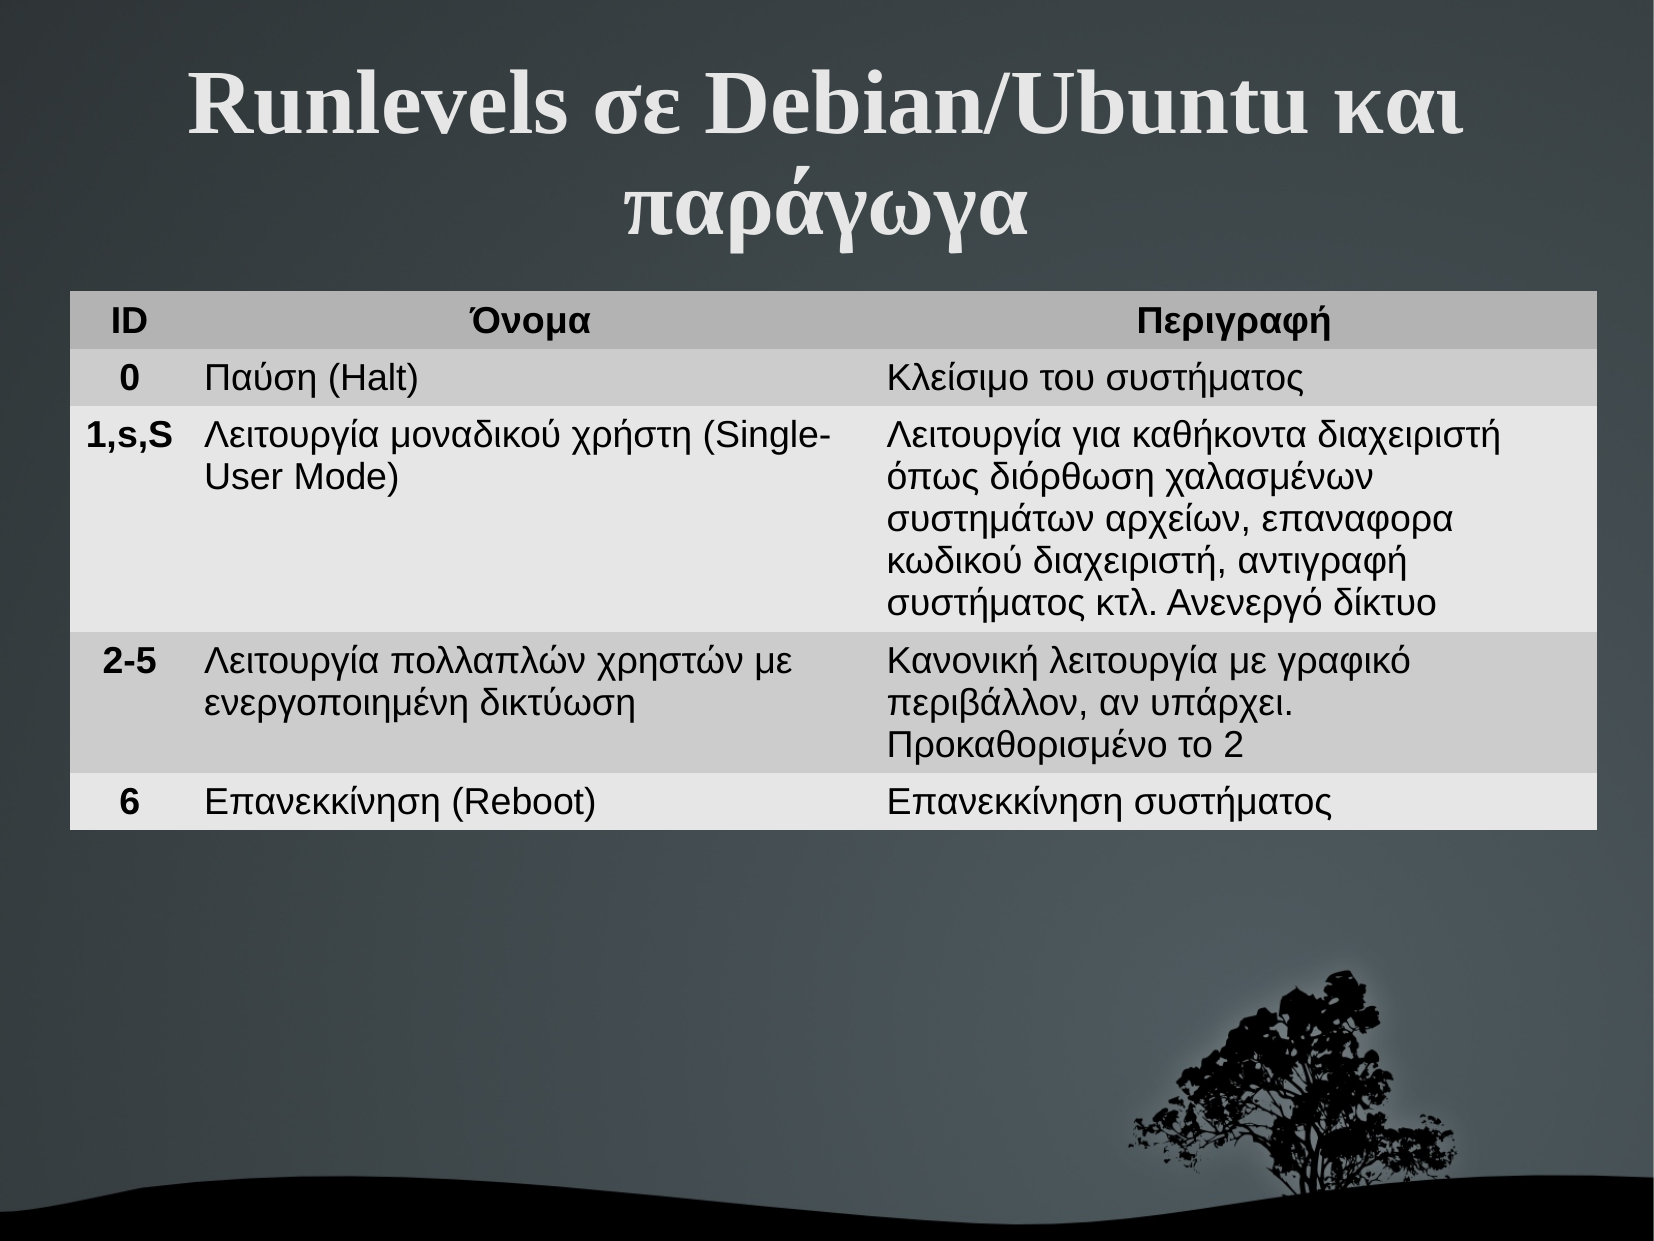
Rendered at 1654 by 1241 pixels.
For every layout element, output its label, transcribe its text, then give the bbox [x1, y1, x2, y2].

picture [0, 0, 1654, 1241]
table_cell Λειτουργία μοναδικού χρήστη (Single-User Mode) [189, 406, 872, 632]
table_cell Κλείσιμο του συστήματος [872, 349, 1597, 406]
table_header Περιγραφή [872, 291, 1597, 349]
table_cell Κανονική λειτουργία με γραφικό περιβάλλον, αν υπάρχει. Προκαθορισμένο το 2 [872, 632, 1597, 773]
table_cell Επανεκκίνηση συστήματος [872, 773, 1597, 830]
table_cell 6 [70, 773, 189, 830]
table_cell 1,s,S [70, 406, 189, 632]
table_cell 0 [70, 349, 189, 406]
table_header Όνομα [189, 291, 872, 349]
table_cell 2-5 [70, 632, 189, 773]
table_cell Λειτουργία πολλαπλών χρηστών με ενεργοποιημένη δικτύωση [189, 632, 872, 773]
table_cell Παύση (Halt) [189, 349, 872, 406]
table_header ID [70, 291, 189, 349]
title Runlevels σε Debian/Ubuntu και παράγωγα [82, 33, 1571, 273]
table_cell Επανεκκίνηση (Reboot) [189, 773, 872, 830]
table_cell Λειτουργία για καθήκοντα διαχειριστή όπως διόρθωση χαλασμένων συστημάτων αρχείων, επαναφορα κωδικού διαχειριστή, αντιγραφή συστήματος κτλ. Ανενεργό δίκτυο [872, 406, 1597, 632]
